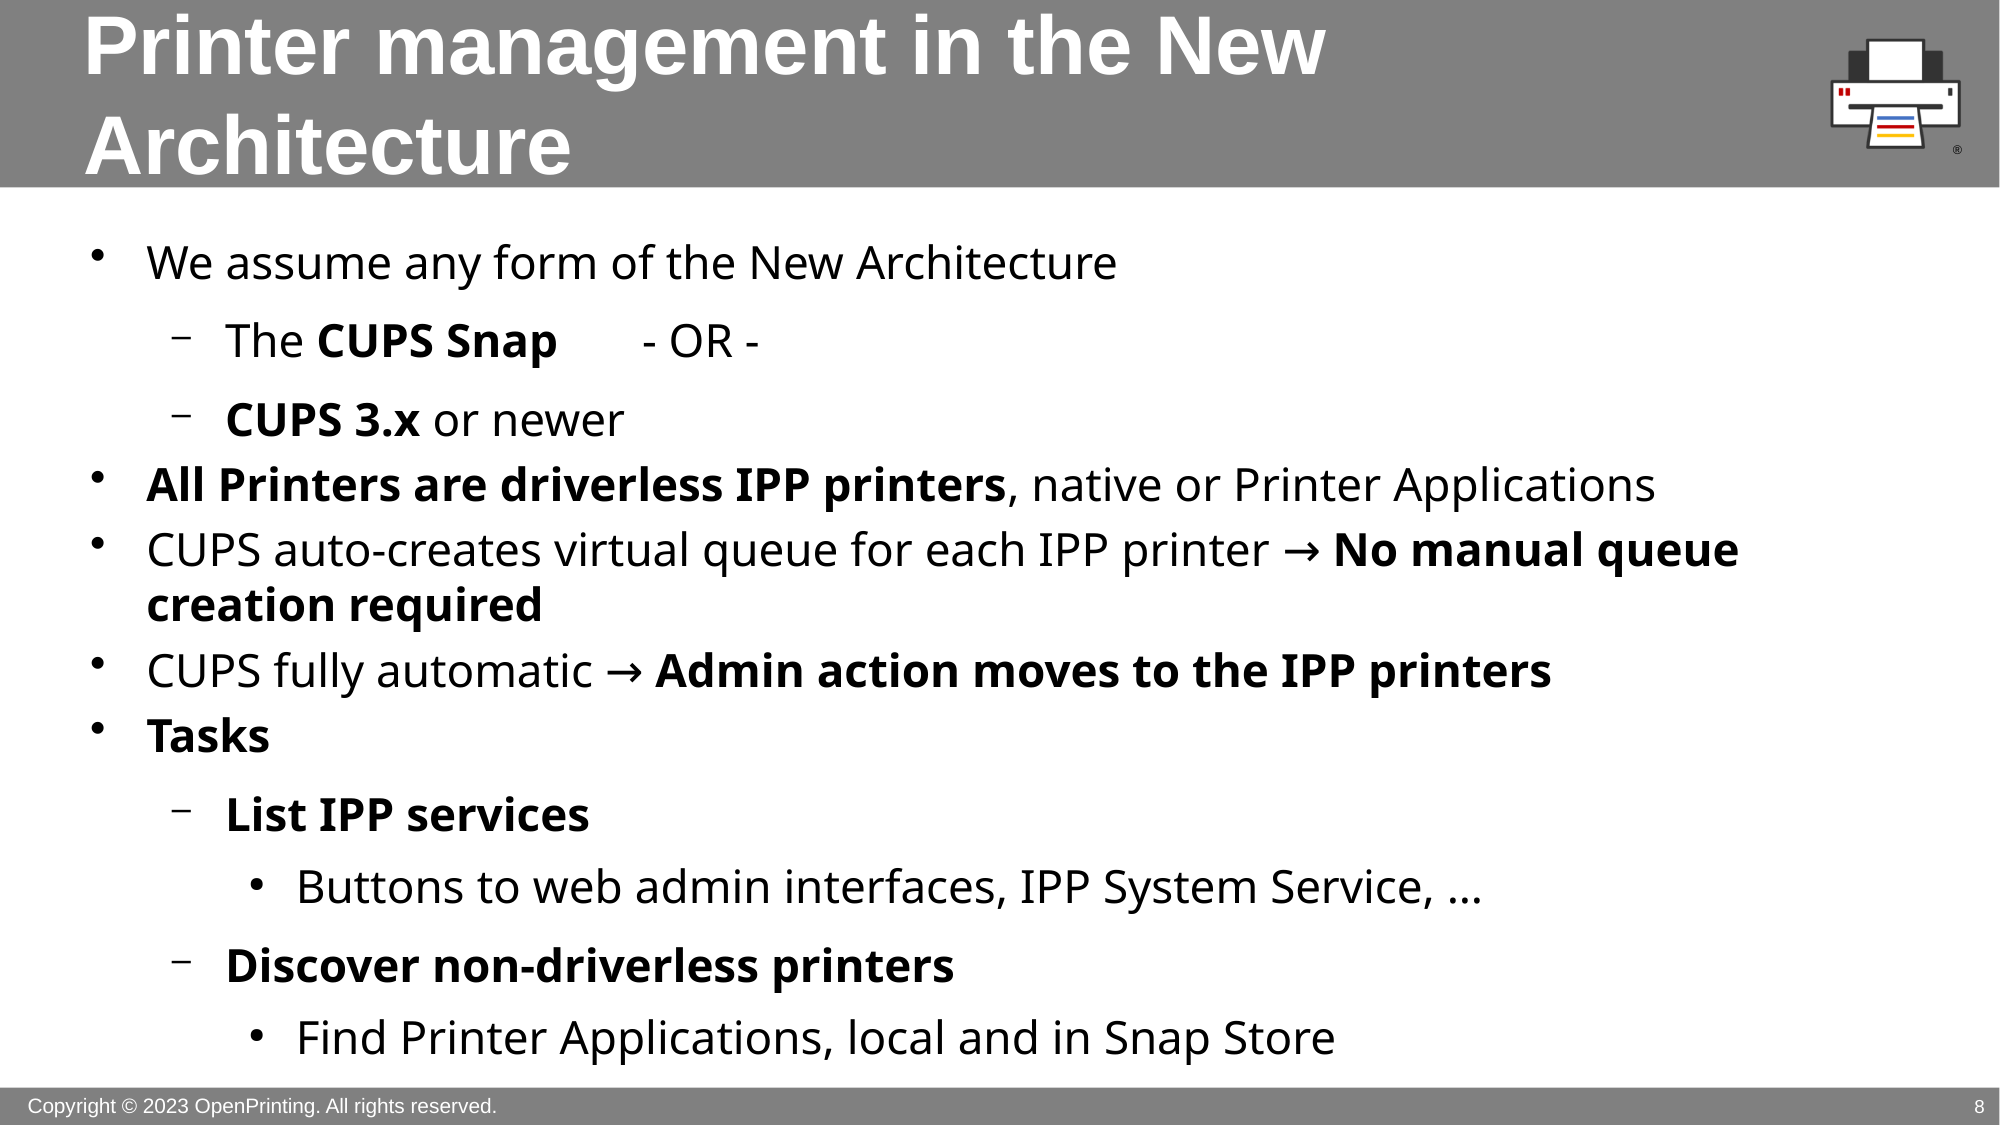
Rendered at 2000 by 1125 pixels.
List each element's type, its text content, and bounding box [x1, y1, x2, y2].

list We assume any form of the New Architecture The CUPS Snap - OR - CUPS 3.x or newer All Printers are driverless IPP printers, native or Printer Applications CUPS auto-creates virtual queue for each IPP printer → No manual queue creation required CUPS fully automatic → Admin action moves to the IPP printers Tasks List IPP services Buttons to web admin interfaces, IPP System Service, … Discover non-driverless printers Find Printer Applications, local and in Snap Store [75, 224, 1936, 1067]
picture [1825, 33, 1966, 154]
title Printer management in the New Architecture [75, 7, 1786, 175]
